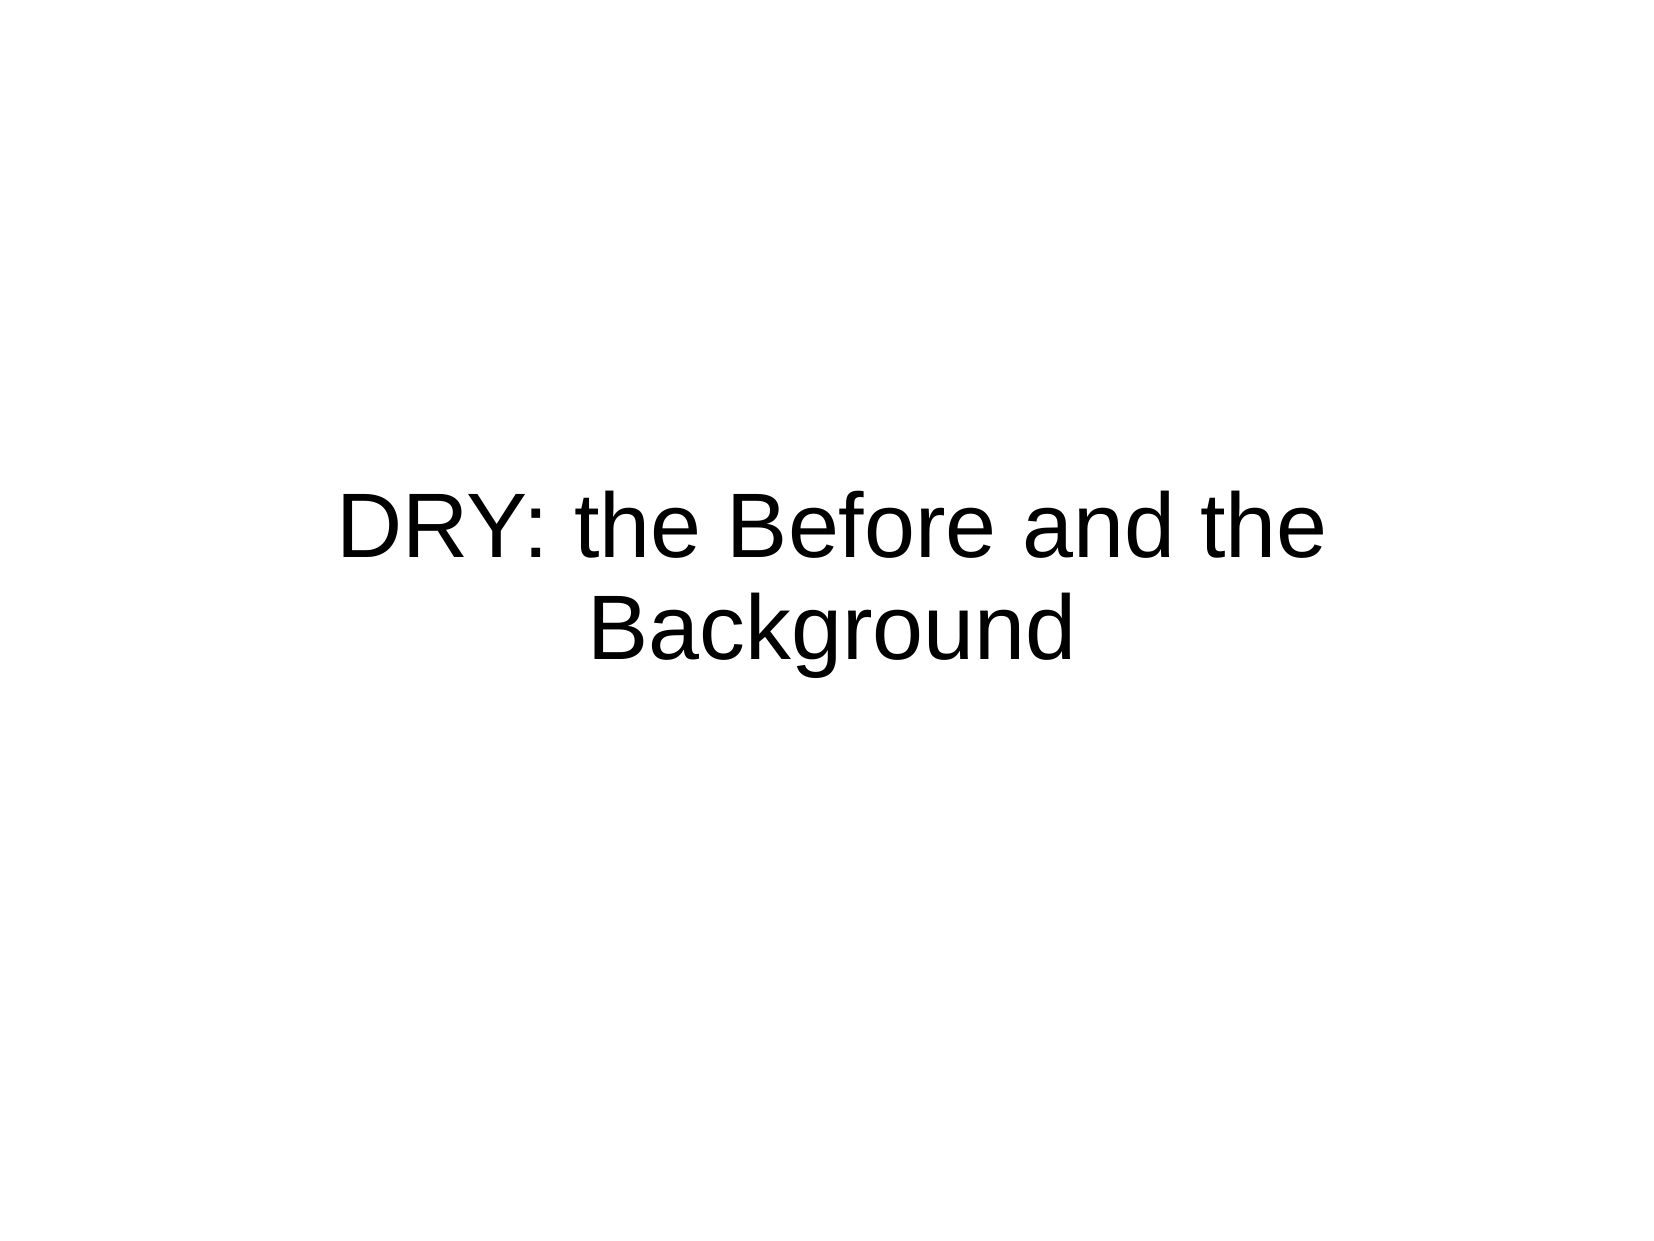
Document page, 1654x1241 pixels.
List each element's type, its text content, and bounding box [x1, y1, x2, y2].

title DRY: the Before and the Background [88, 474, 1577, 680]
